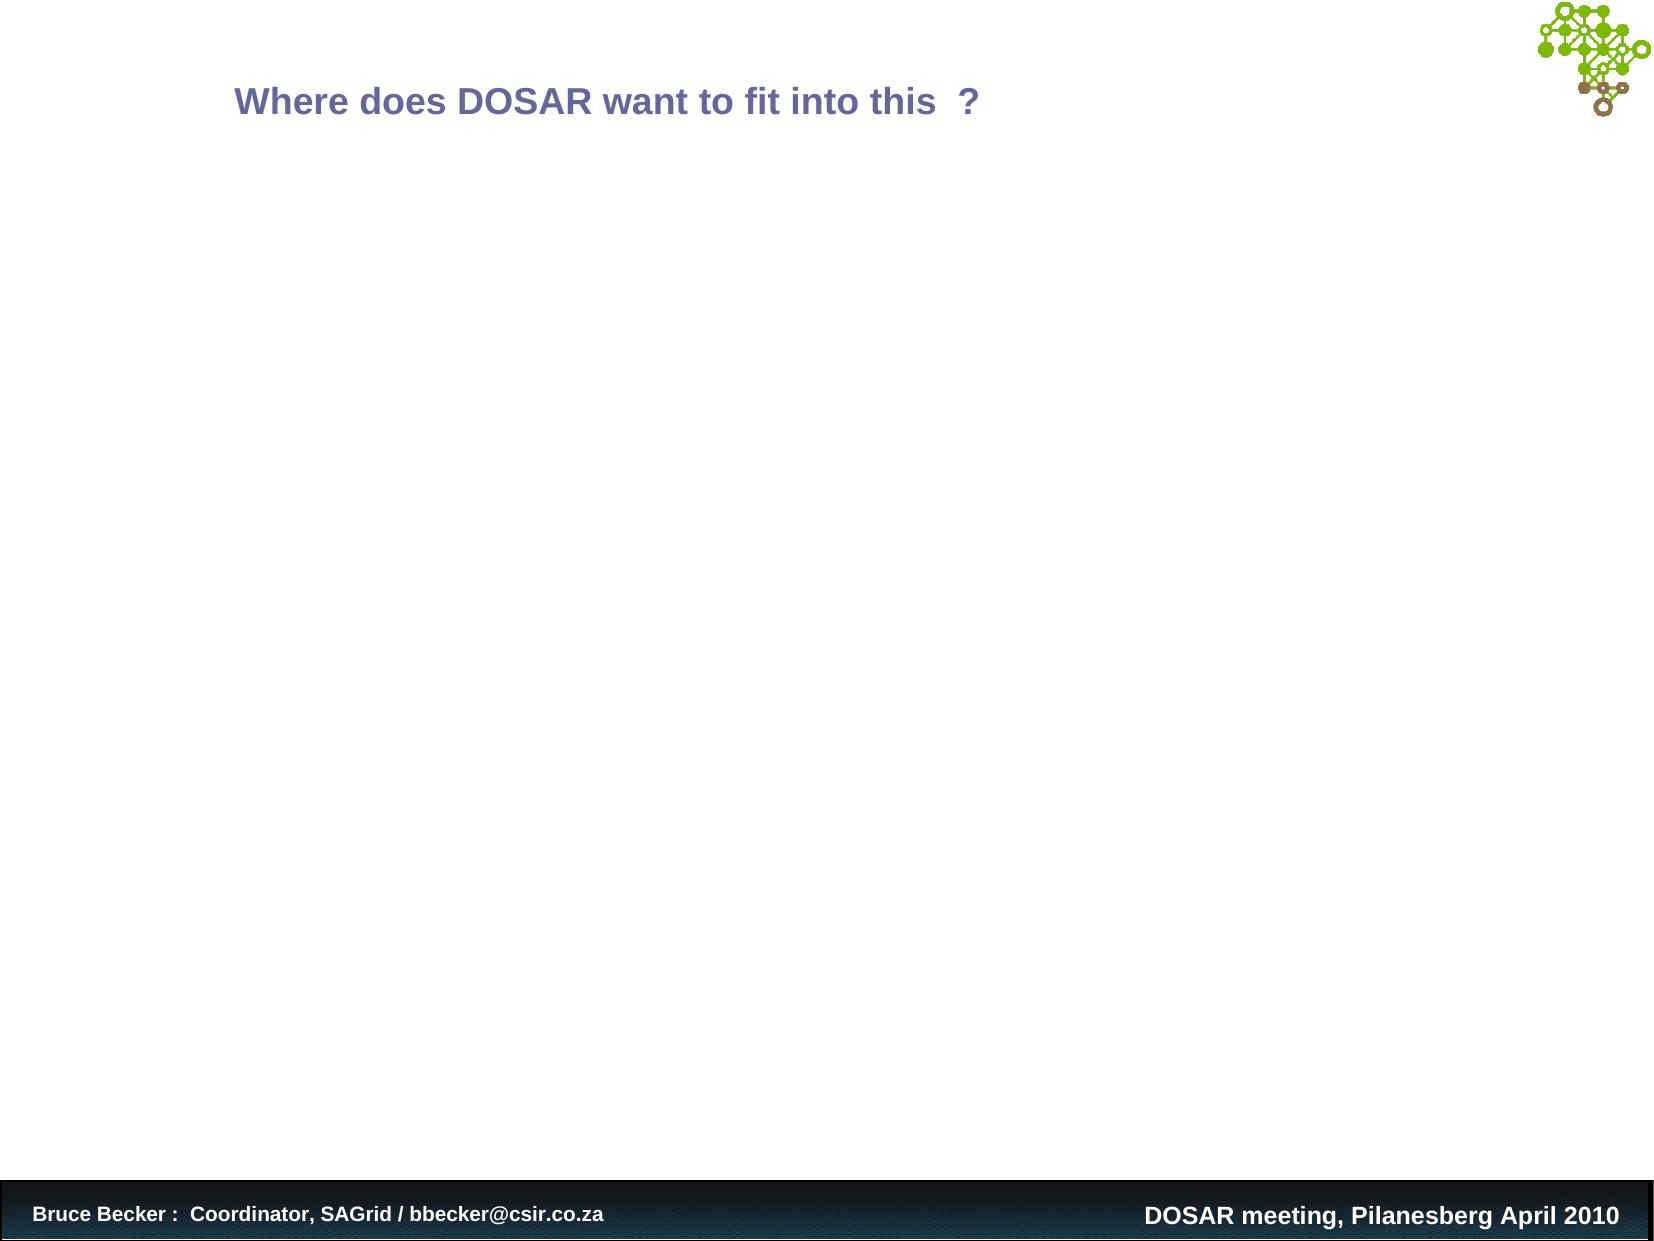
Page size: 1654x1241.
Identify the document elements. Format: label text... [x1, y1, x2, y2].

picture [0, 1180, 1654, 1241]
title Where does DOSAR want to fit into this ? [234, 34, 1594, 172]
picture [1534, 0, 1654, 119]
